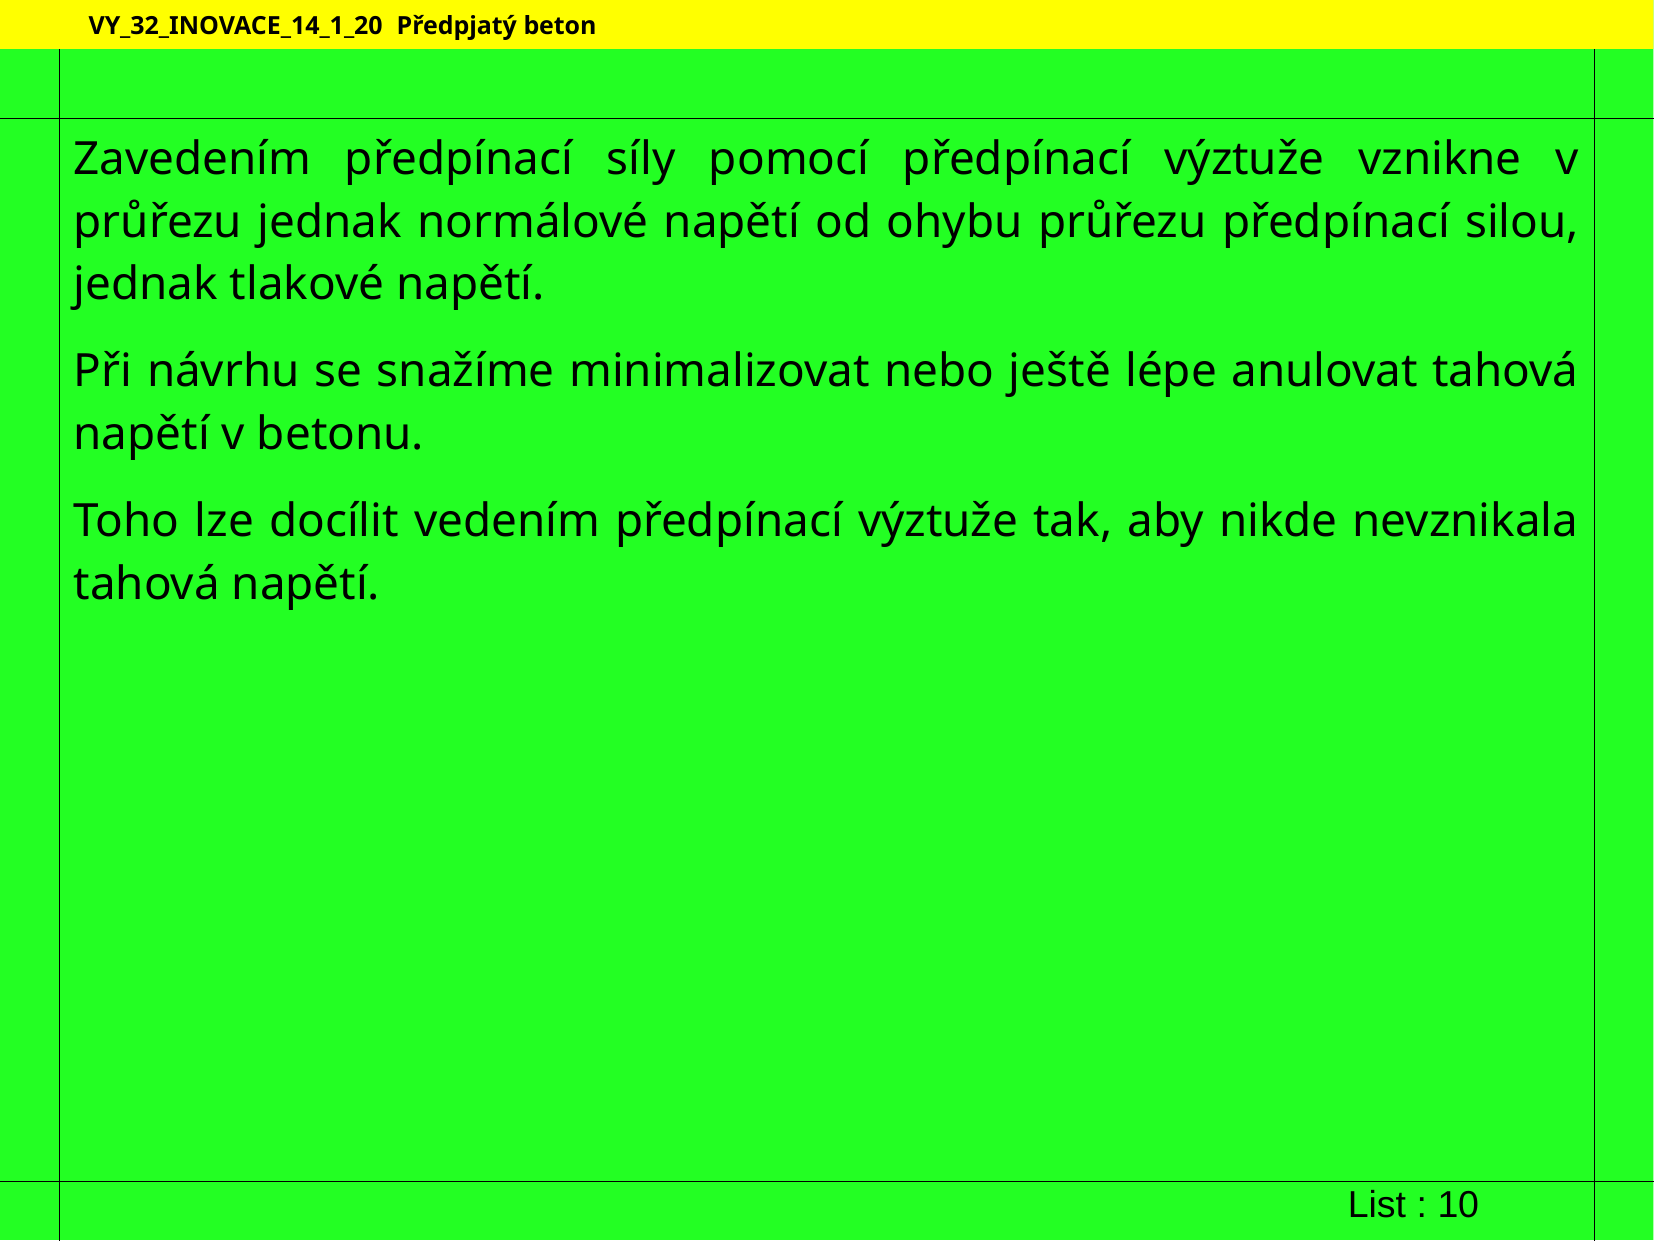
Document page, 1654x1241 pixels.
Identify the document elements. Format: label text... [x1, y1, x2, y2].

text_box Zavedením předpínací síly pomocí předpínací výztuže vznikne v průřezu jednak normálové napětí od ohybu průřezu předpínací silou, jednak tlakové napětí. Při návrhu se snažíme minimalizovat nebo ještě lépe anulovat tahová napětí v betonu. Toho lze docílit vedením předpínací výztuže tak, aby nikde nevznikala tahová napětí. [59, 118, 1595, 1182]
text_box List : <číslo> [1357, 1176, 1599, 1241]
text_box VY_32_INOVACE_14_1_20 Předpjatý beton [0, 0, 1654, 47]
